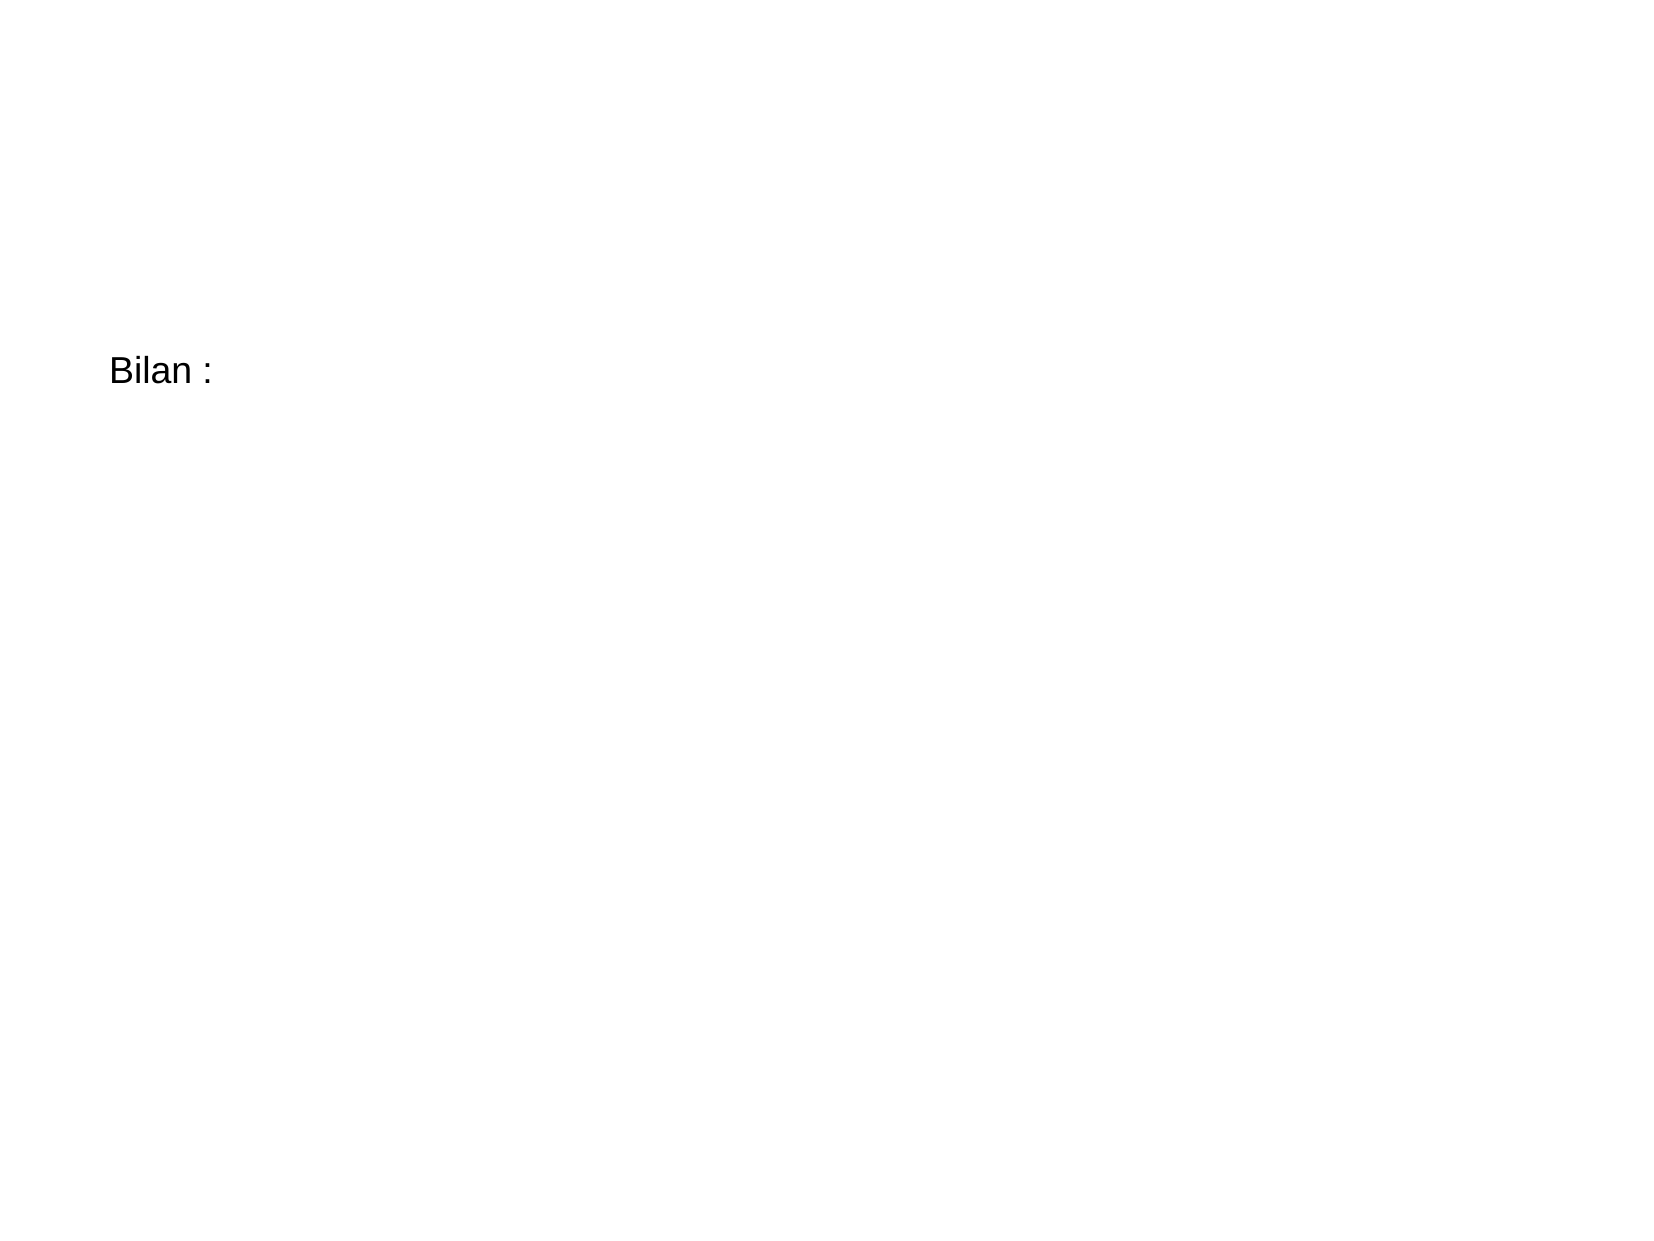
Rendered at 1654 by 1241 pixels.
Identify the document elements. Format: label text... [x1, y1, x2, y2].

text_box Bilan : [94, 342, 239, 400]
